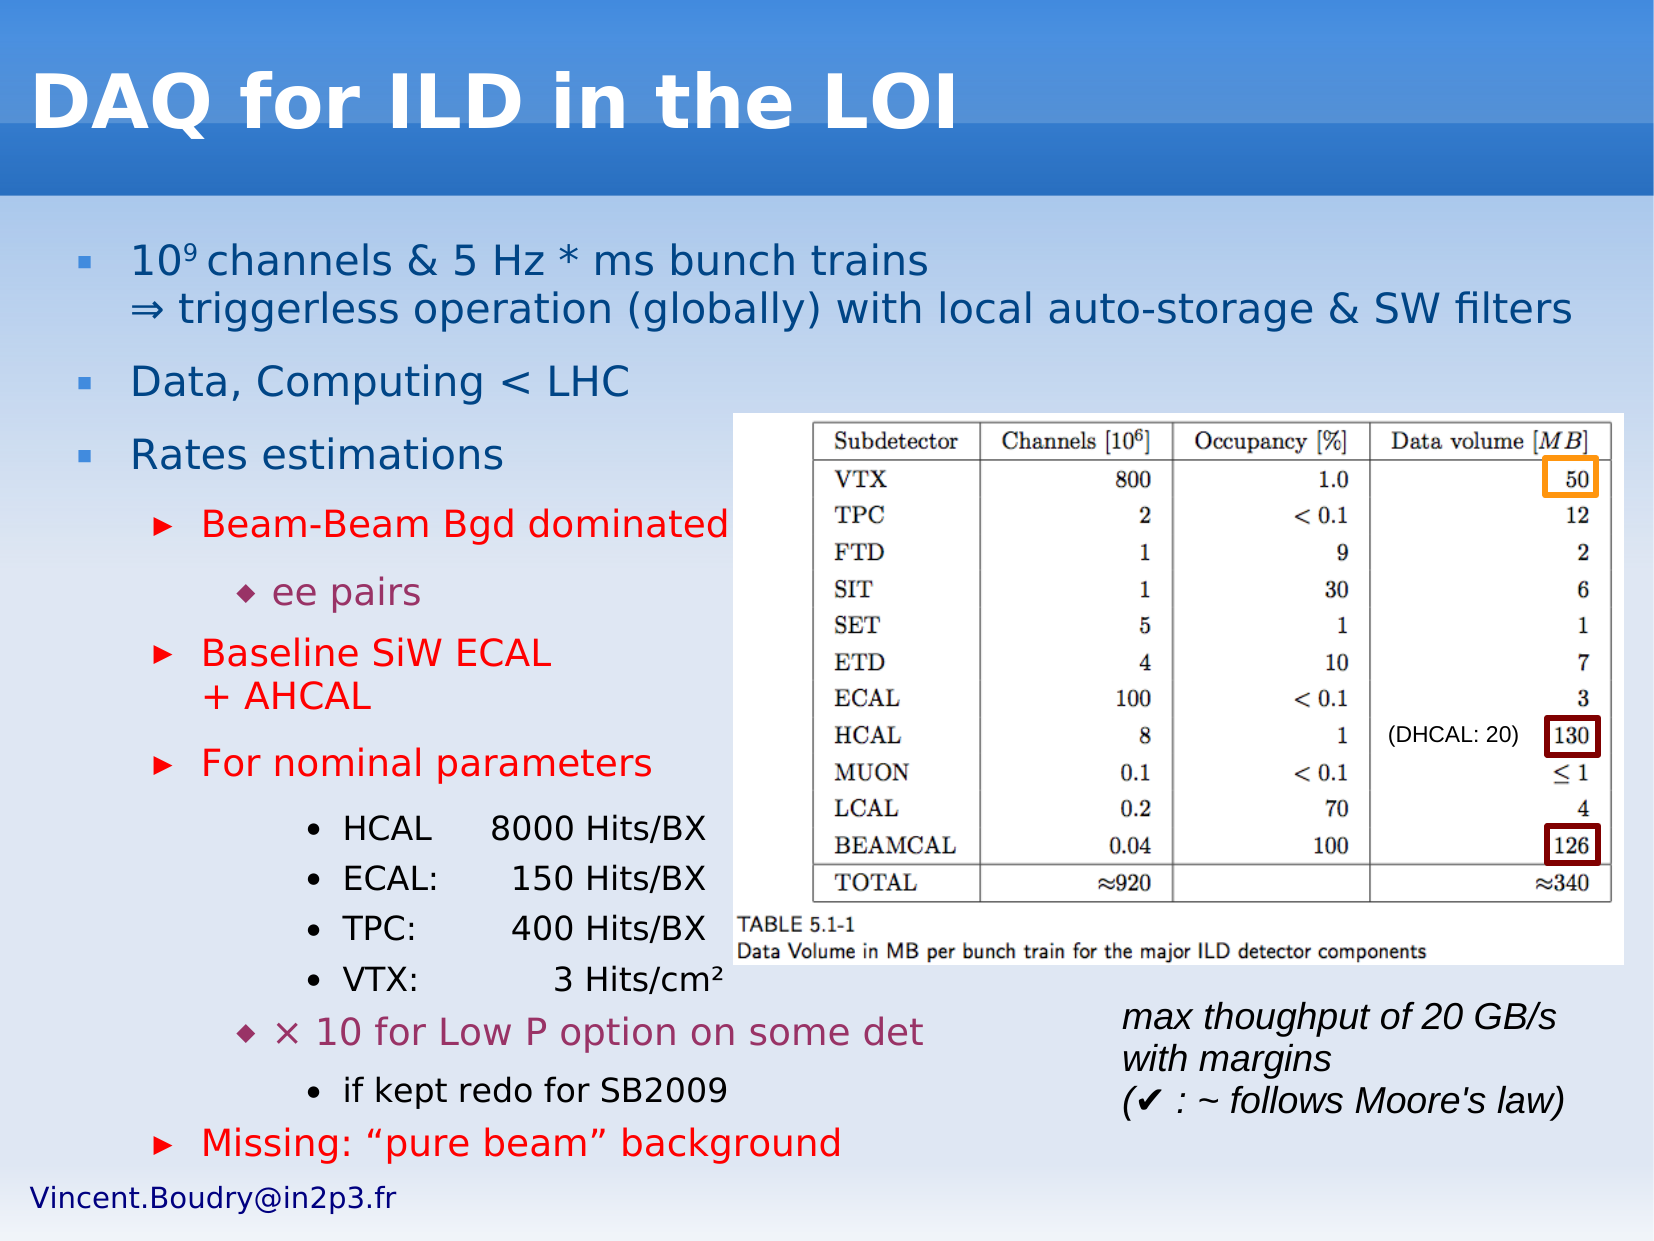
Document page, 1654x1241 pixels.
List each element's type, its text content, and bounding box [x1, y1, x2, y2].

text_box (DHCAL: 20) [1370, 711, 1542, 758]
text_box max thoughput of 20 GB/s with margins (✔ : ~ follows Moore's law) [1107, 988, 1654, 1129]
list 109 channels & 5 Hz * ms bunch trains ⇒ triggerless operation (globally) with local auto-storage & SW filters Data, Computing < LHC Rates estimations Beam-Beam Bgd dominated ee pairs Baseline SiW ECAL + AHCAL For nominal parameters HCAL 8000 Hits/BX ECAL: 150 Hits/BX TPC: 400 Hits/BX VTX: 3 Hits/cm² × 10 for Low P option on some det if kept redo for SB2009 Missing: “pure beam” background [59, 236, 1595, 1167]
title DAQ for ILD in the LOI [29, 7, 1654, 200]
picture [0, 0, 1654, 1241]
